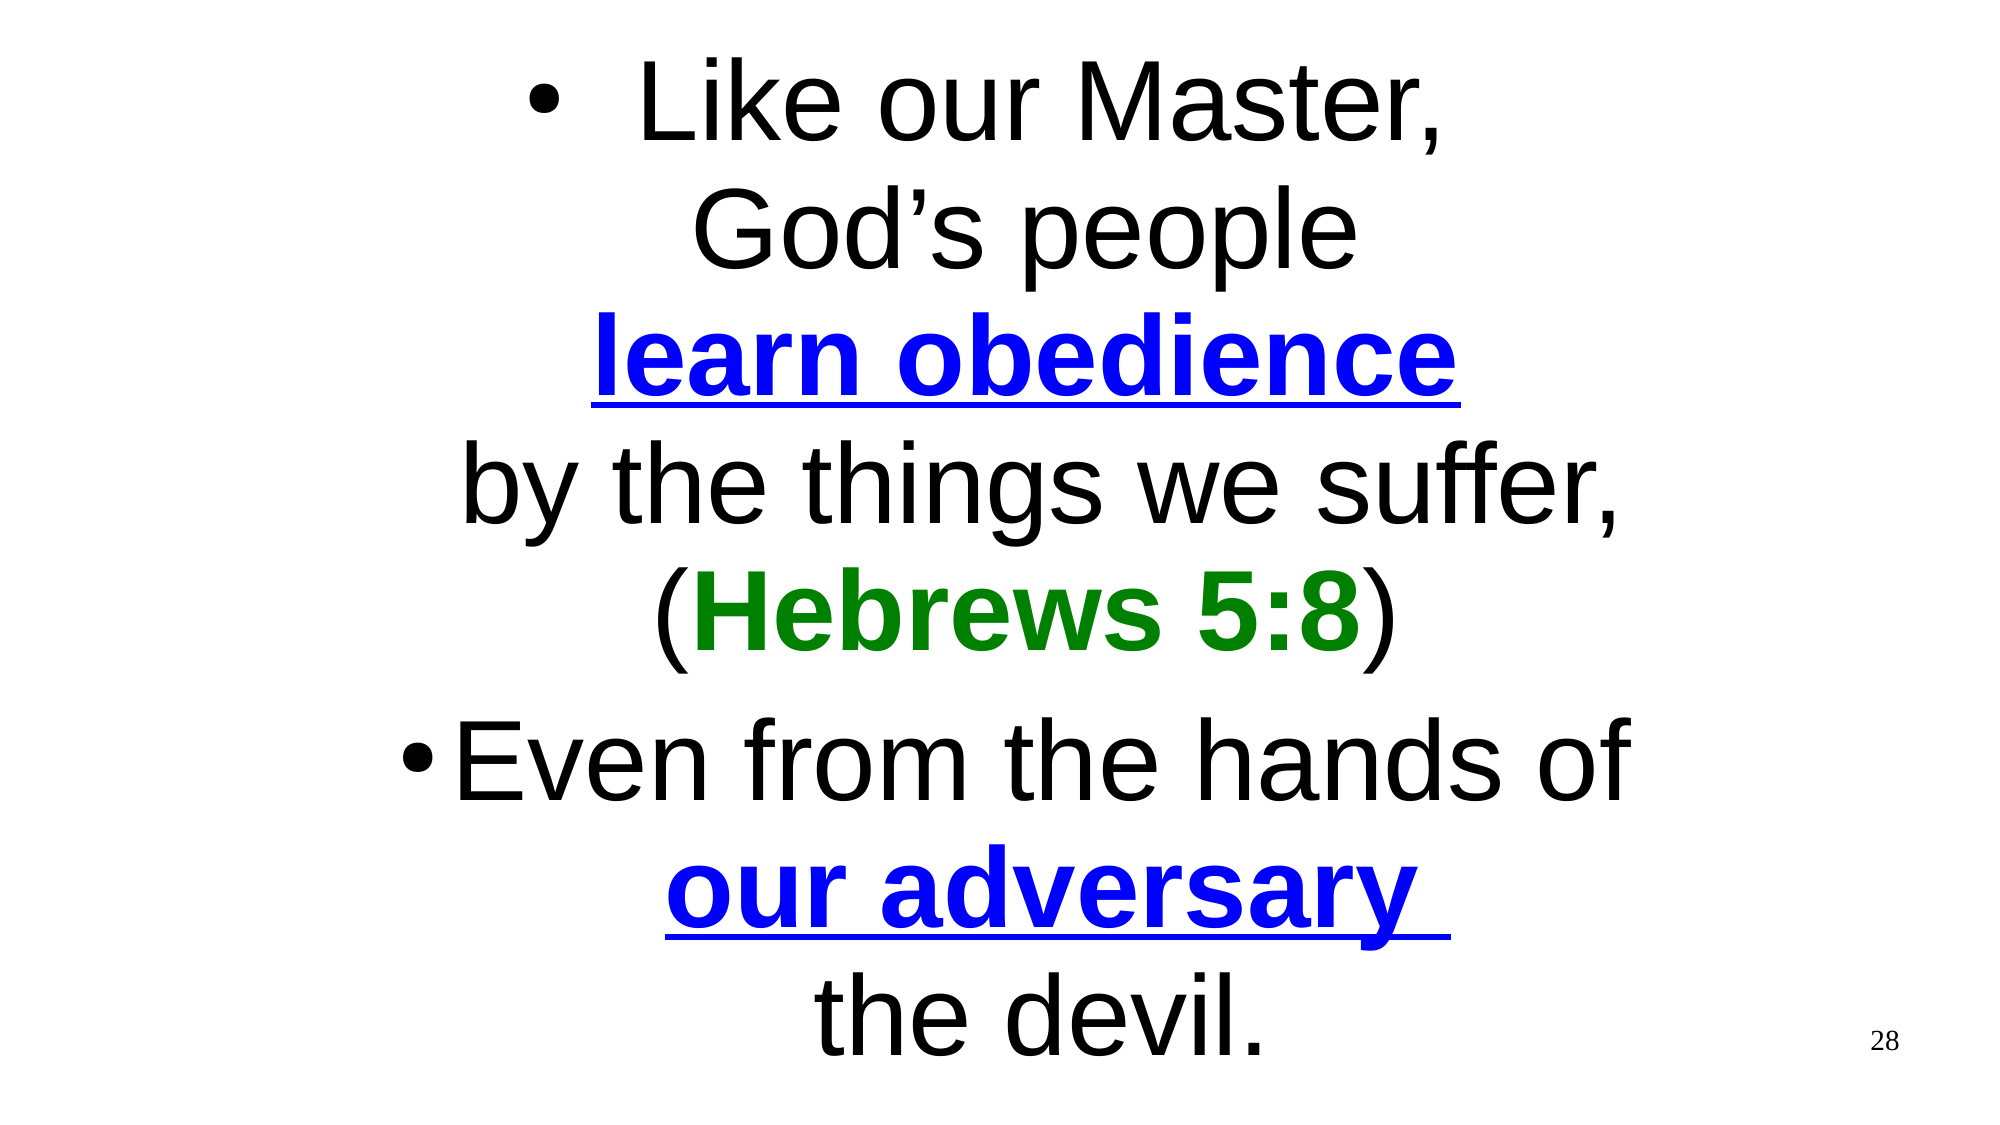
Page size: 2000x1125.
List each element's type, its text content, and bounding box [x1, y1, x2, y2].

list Like our Master, God’s people learn obedience by the things we suffer, (Hebrews 5:8) Even from the hands of our adversary the devil. [37, 37, 1988, 1088]
